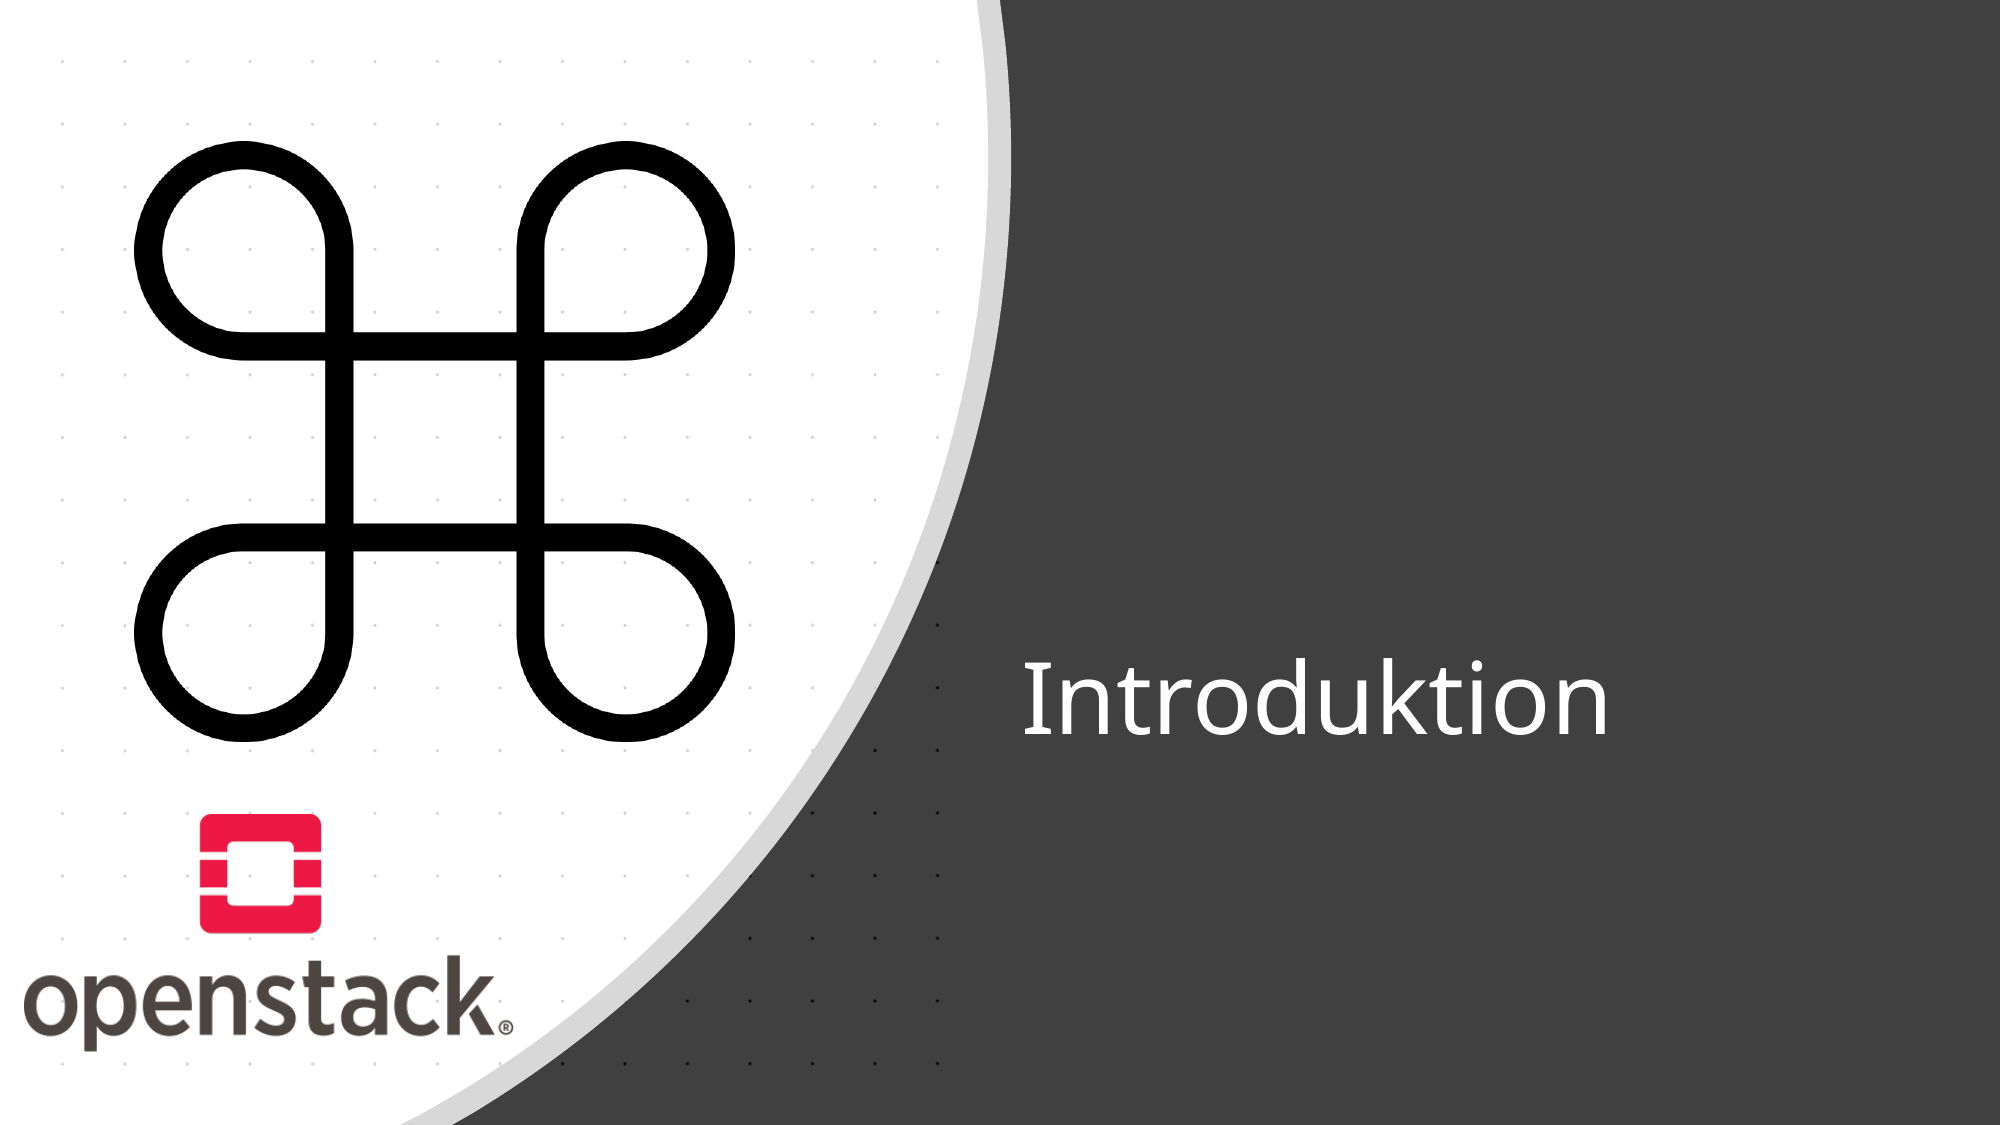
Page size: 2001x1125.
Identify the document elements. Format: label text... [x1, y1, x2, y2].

picture [24, 814, 514, 1052]
picture [454, 441, 976, 1125]
picture [134, 141, 735, 742]
text_box Introduktion [1006, 292, 1985, 767]
text_box [0, 0, 2000, 1125]
